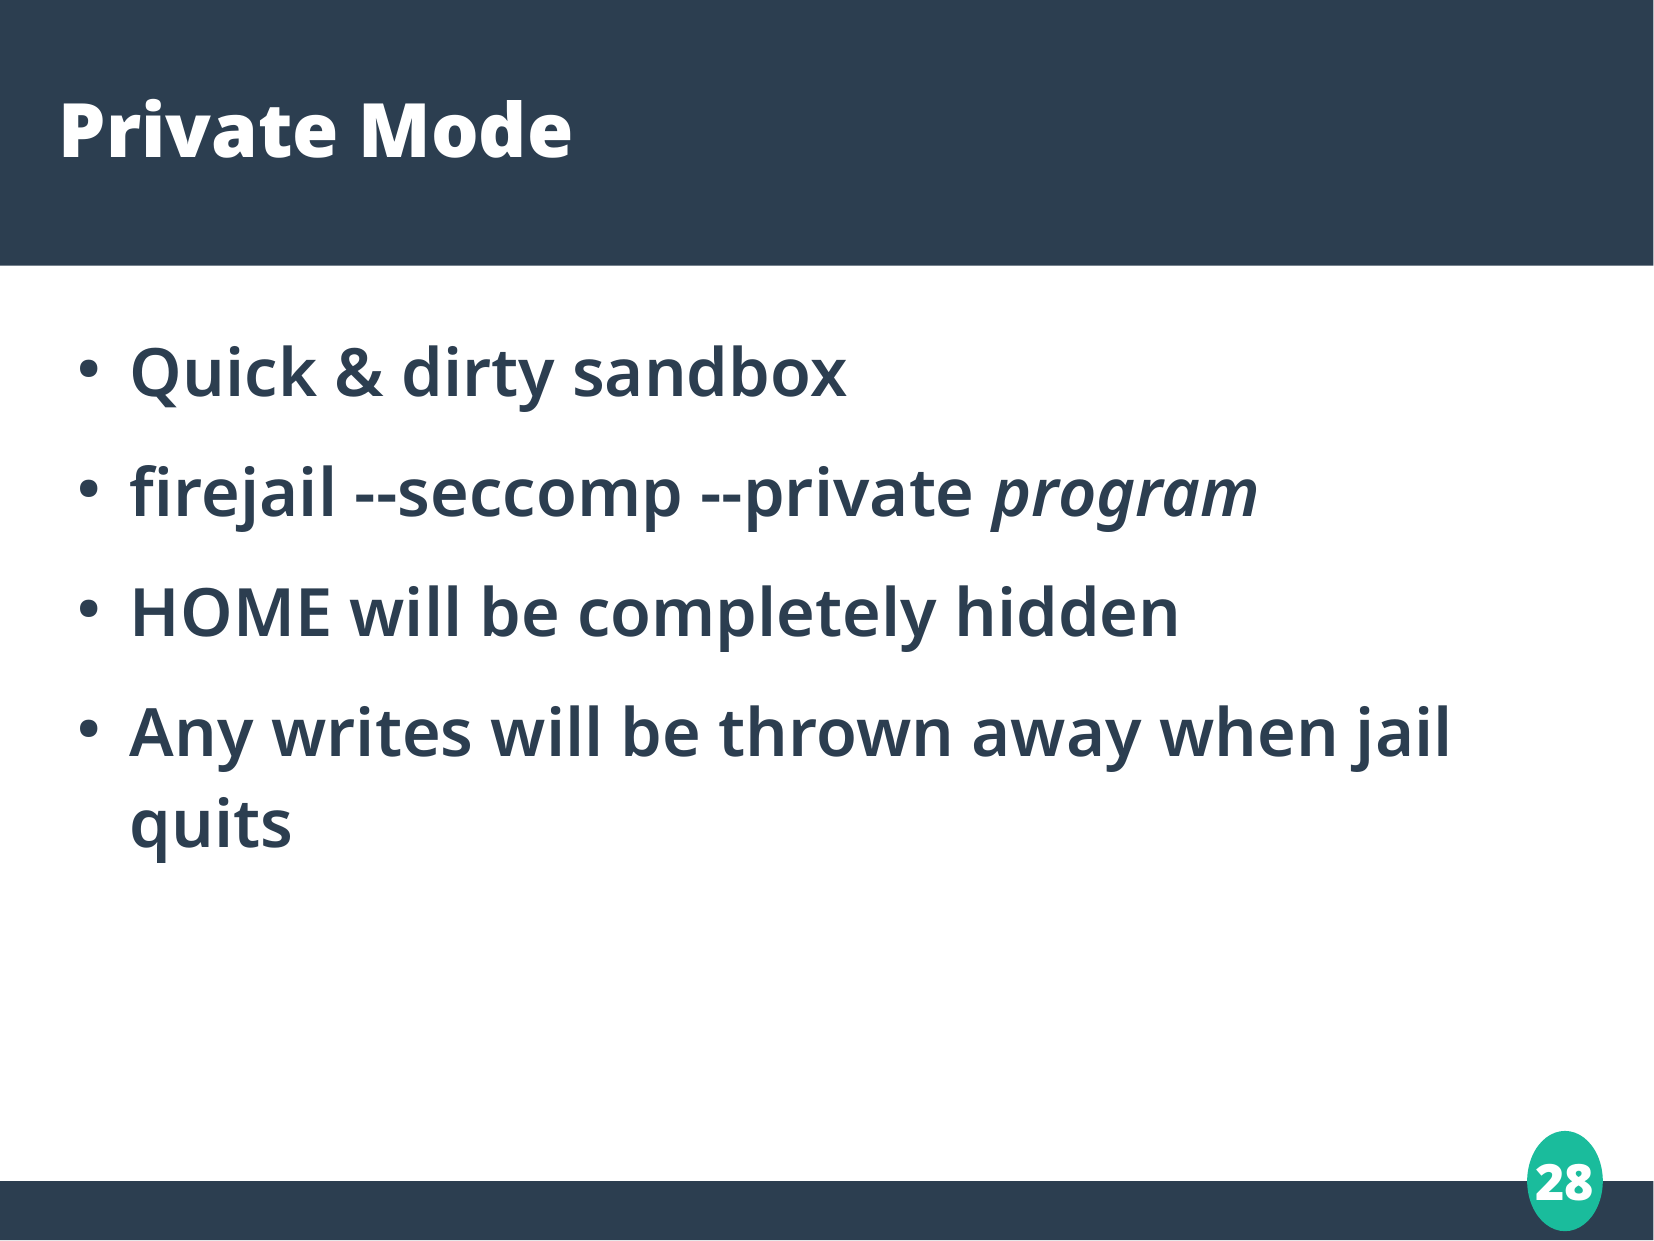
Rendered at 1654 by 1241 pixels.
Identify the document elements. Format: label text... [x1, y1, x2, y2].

title Private Mode [59, 49, 1595, 207]
list Quick & dirty sandbox firejail --seccomp --private program HOME will be completely hidden Any writes will be thrown away when jail quits [59, 324, 1595, 1152]
